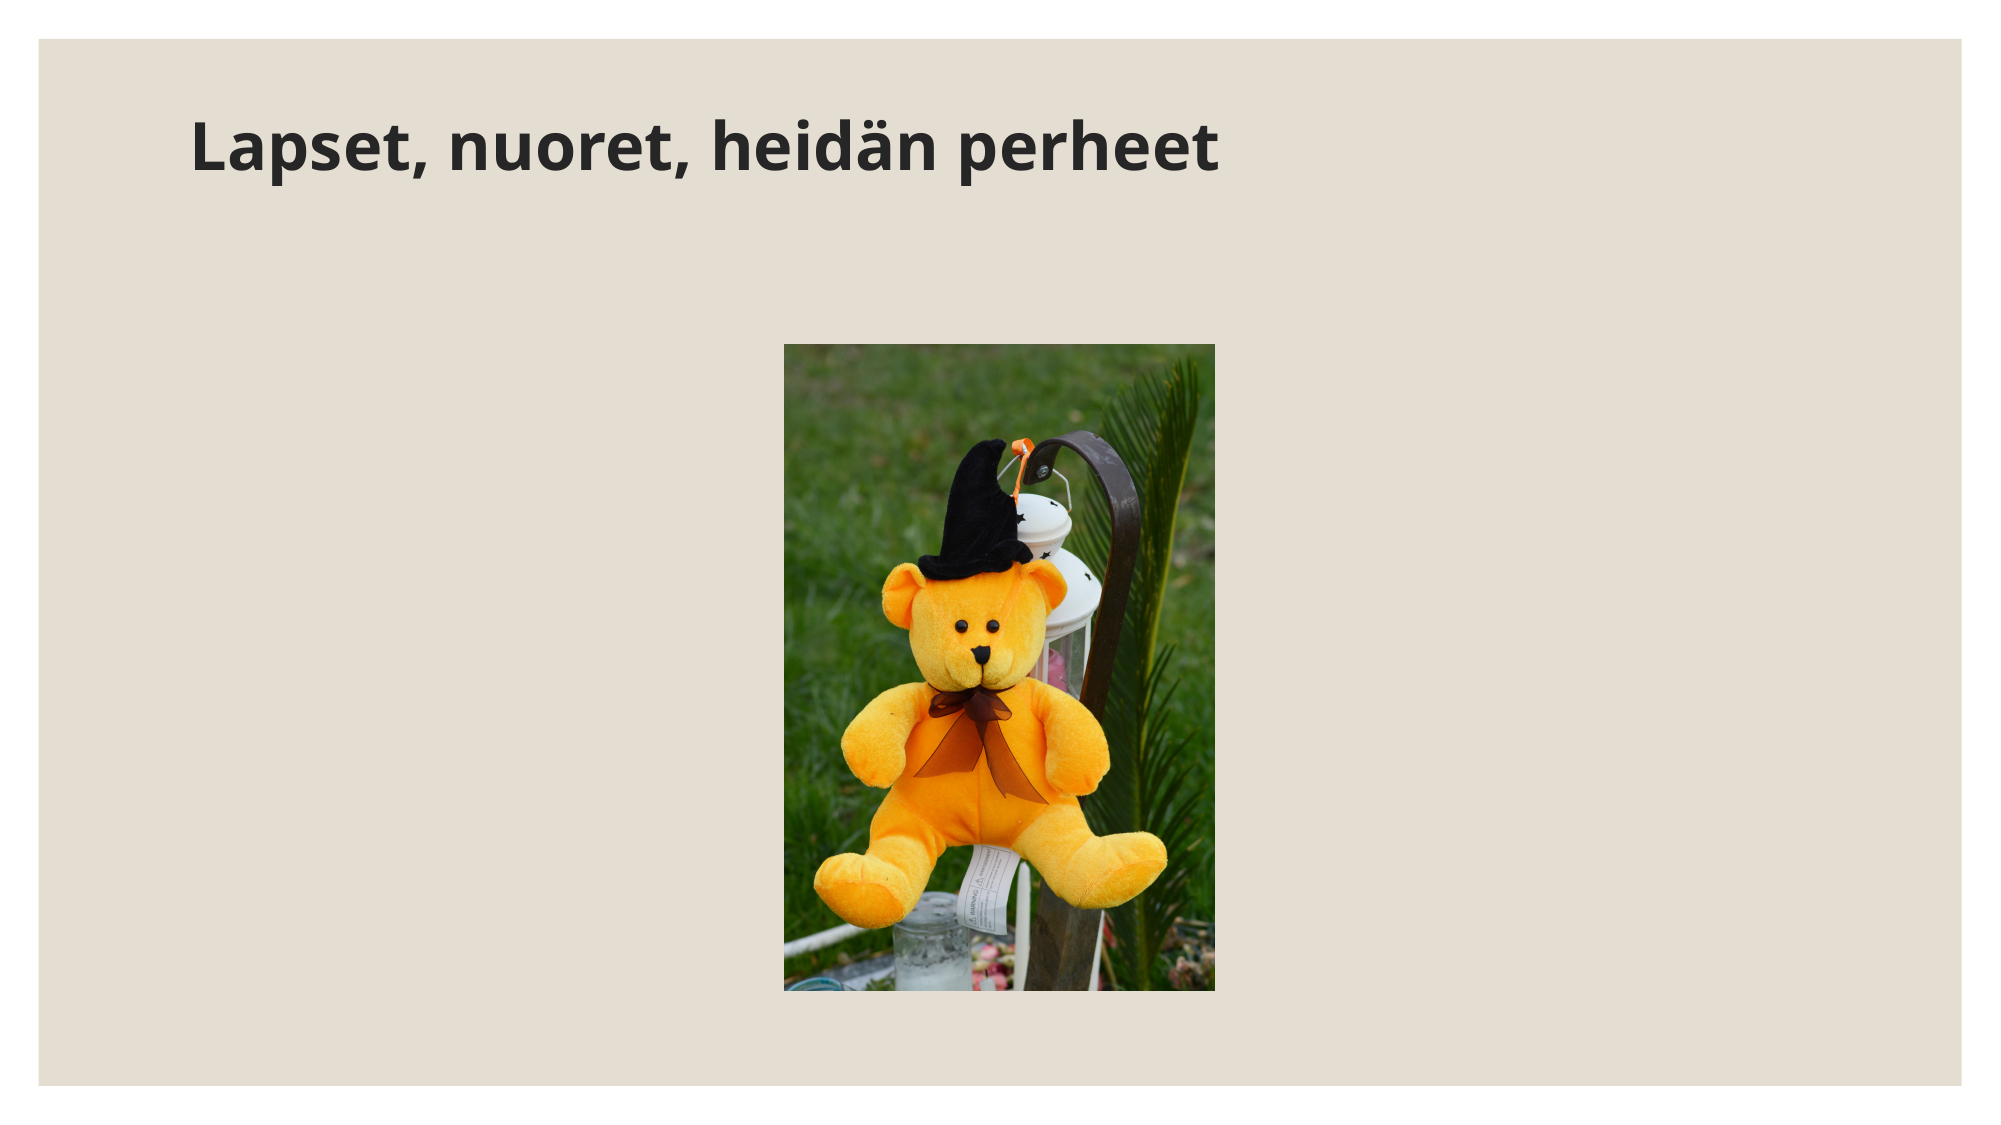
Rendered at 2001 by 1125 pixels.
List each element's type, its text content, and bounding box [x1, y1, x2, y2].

picture [784, 345, 1215, 991]
title Lapset, nuoret, heidän perheet [174, 105, 1825, 331]
